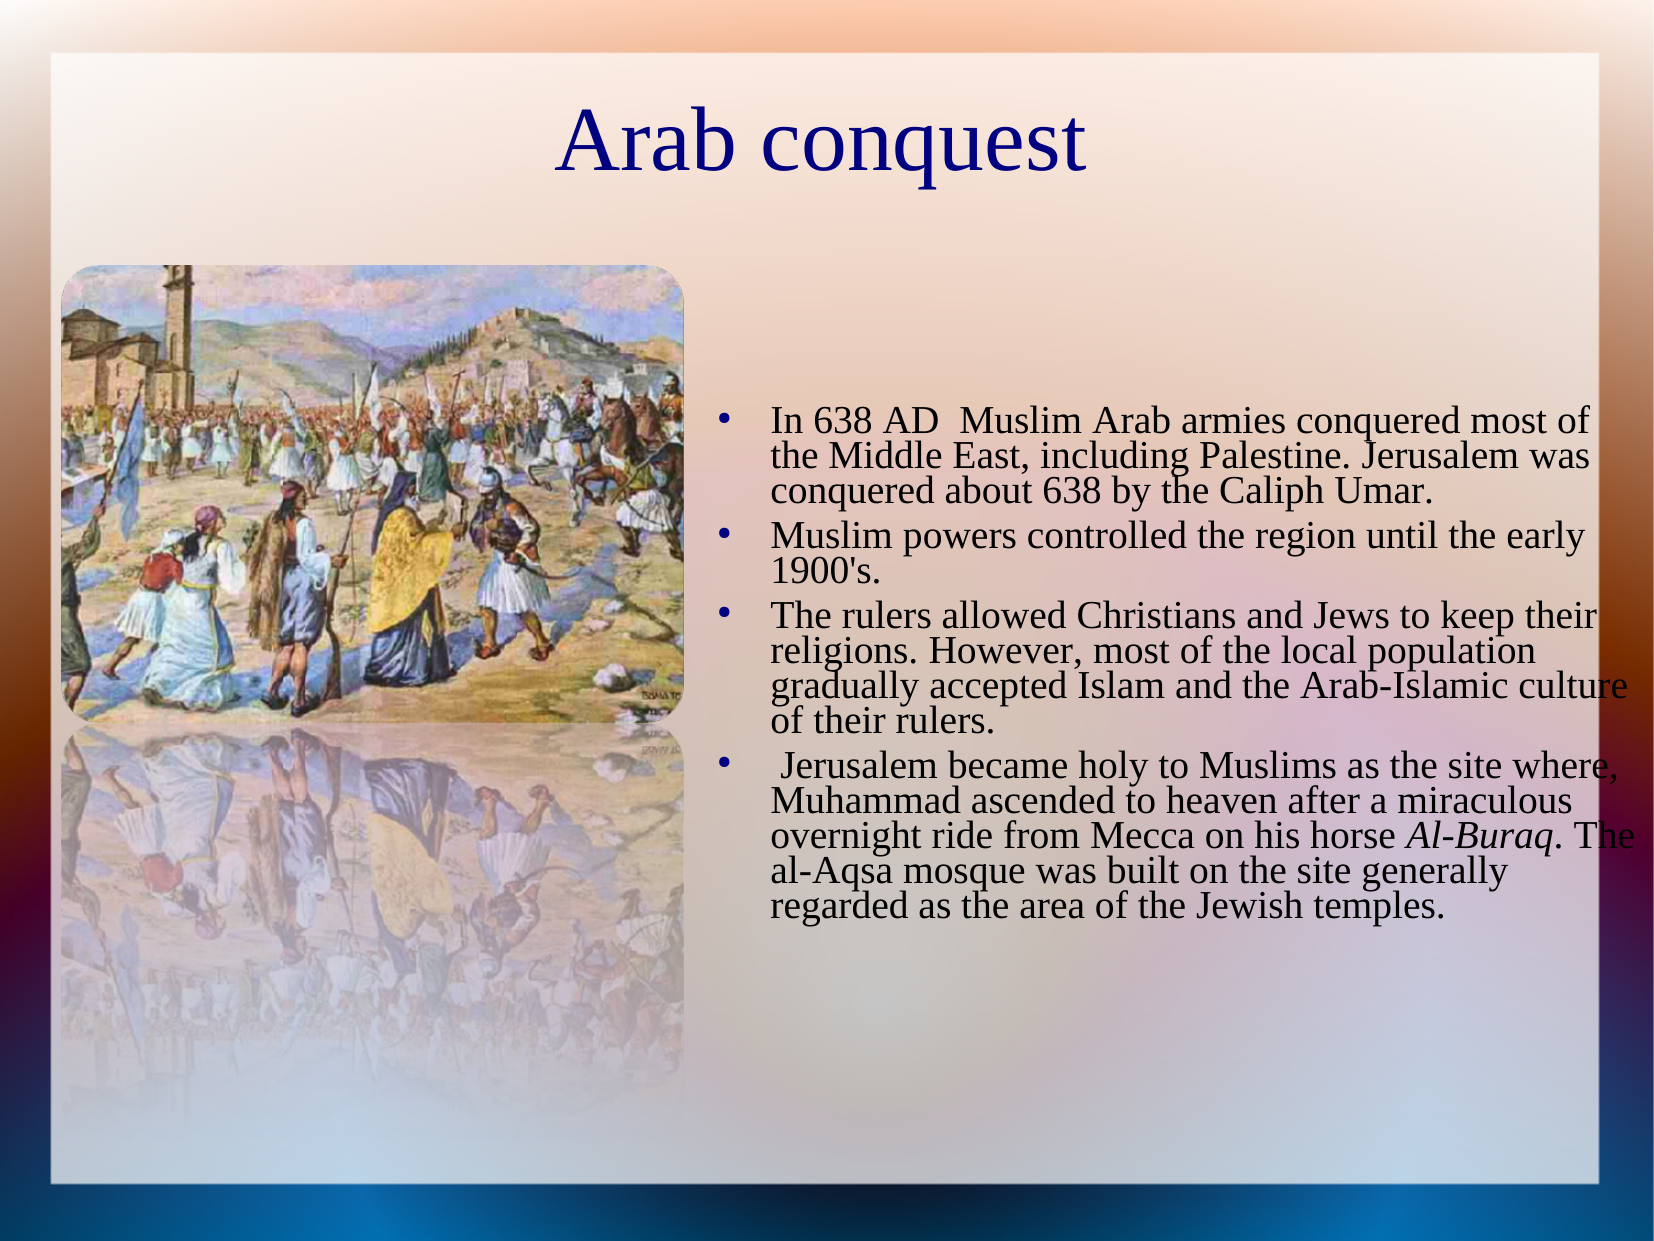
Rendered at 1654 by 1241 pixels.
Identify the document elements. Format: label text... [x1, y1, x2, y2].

picture [0, 0, 1654, 1241]
list In 638 AD Muslim Arab armies conquered most of the Middle East, including Palestine. Jerusalem was conquered about 638 by the Caliph Umar. Muslim powers controlled the region until the early 1900's. The rulers allowed Christians and Jews to keep their religions. However, most of the local population gradually accepted Islam and the Arab-Islamic culture of their rulers. Jerusalem became holy to Muslims as the site where, Muhammad ascended to heaven after a miraculous overnight ride from Mecca on his horse Al-Buraq. The al-Aqsa mosque was built on the site generally regarded as the area of the Jewish temples. [684, 398, 1654, 1241]
title Arab conquest [103, 29, 1506, 238]
